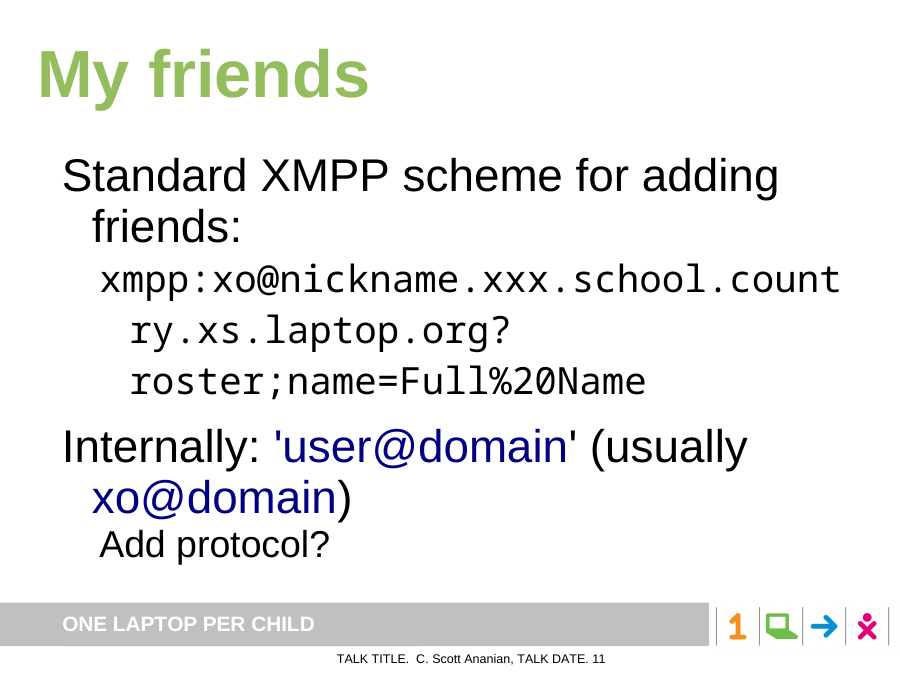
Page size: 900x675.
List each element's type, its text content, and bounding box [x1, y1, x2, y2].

title My friends [37, 37, 856, 211]
list Standard XMPP scheme for adding friends: xmpp:xo@nickname.xxx.school.country.xs.laptop.org?roster;name=Full%20Name Internally: 'user@domain' (usually xo@domain) Add protocol? [61, 150, 844, 675]
picture [844, 598, 898, 655]
